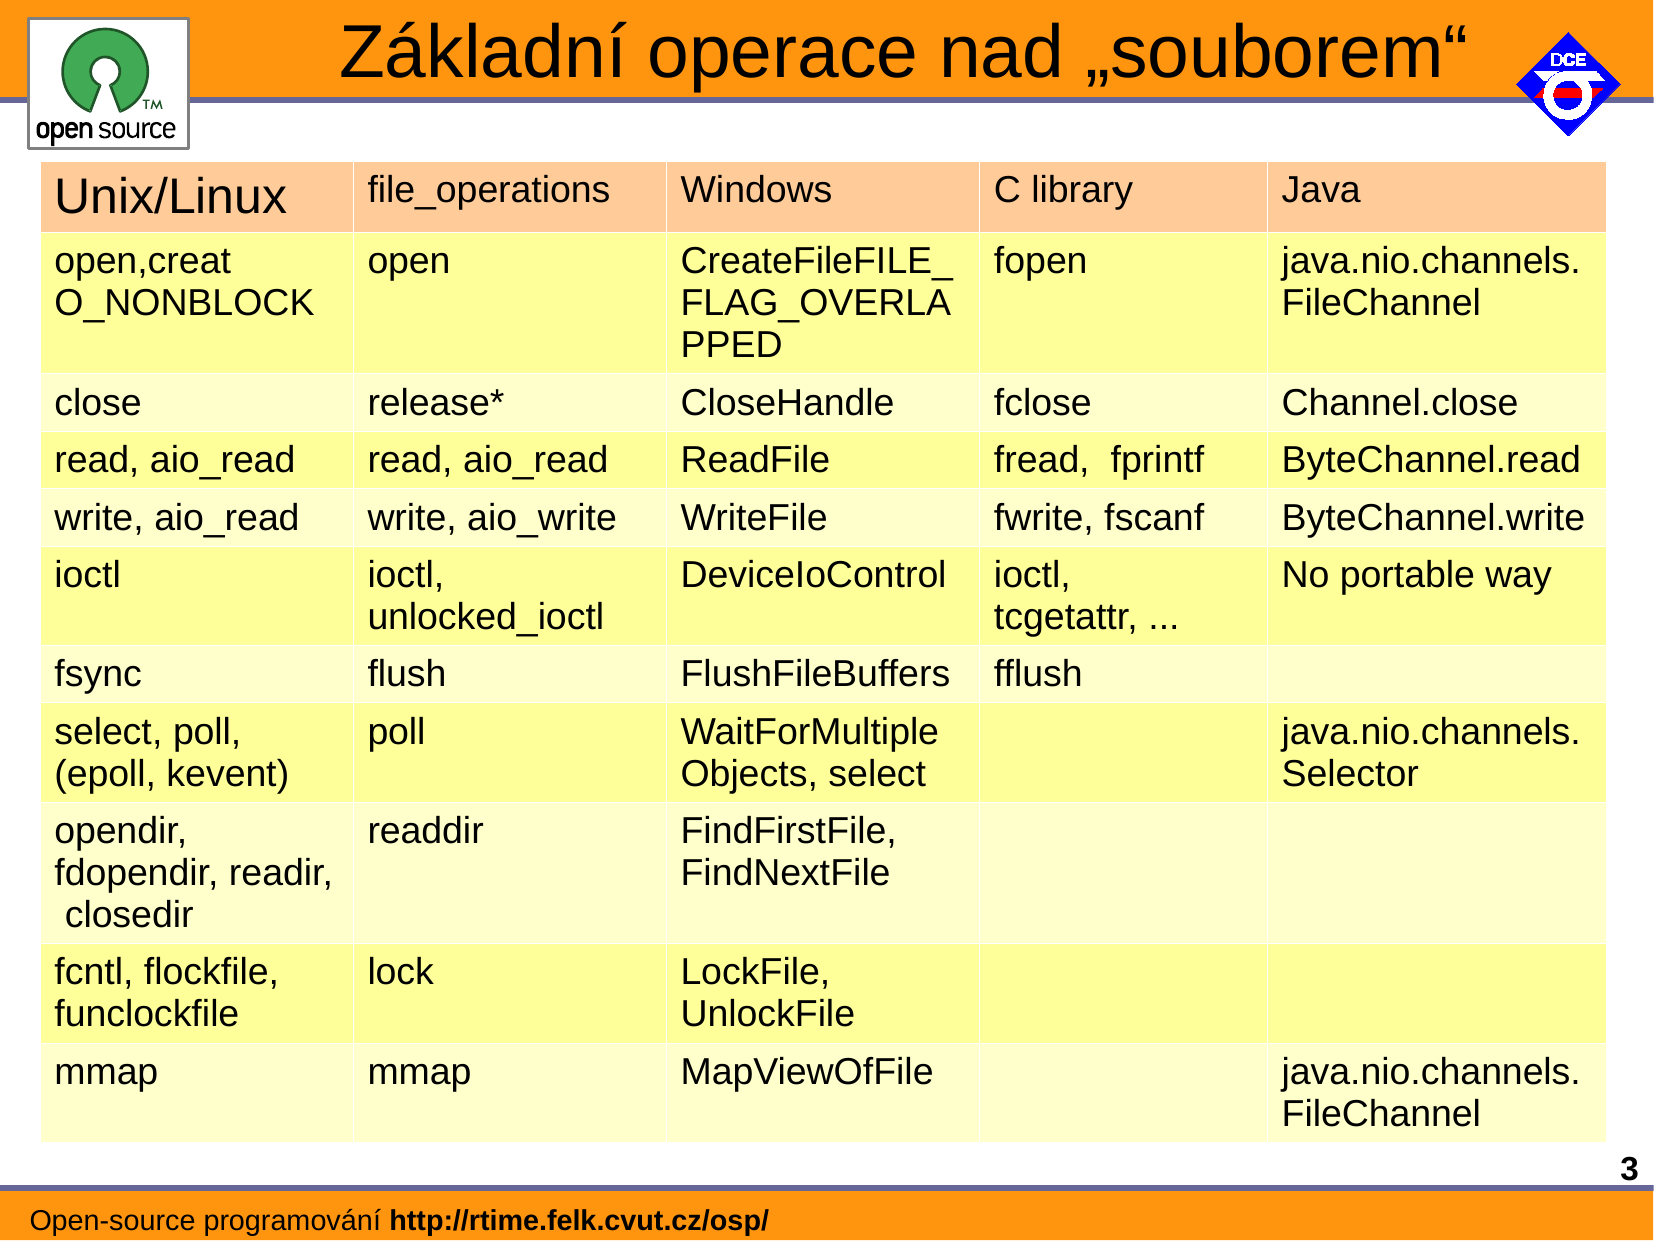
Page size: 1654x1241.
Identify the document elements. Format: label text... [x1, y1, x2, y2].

table_cell open,creat O_NONBLOCK [41, 233, 353, 373]
table_cell lock [354, 944, 666, 1043]
table_cell java.nio.channels.Selector [1268, 703, 1606, 802]
table_cell release* [354, 374, 666, 431]
table_cell [1268, 803, 1606, 943]
table_cell [980, 944, 1267, 1043]
table_cell flush [354, 646, 666, 702]
table_cell FlushFileBuffers [667, 646, 979, 702]
table_header Java [1268, 162, 1606, 232]
table_cell Channel.close [1268, 374, 1606, 431]
table_cell poll [354, 703, 666, 802]
table_cell open [354, 233, 666, 373]
table_cell MapViewOfFile [667, 1044, 979, 1142]
table_cell java.nio.channels.FileChannel [1268, 1044, 1606, 1142]
table_cell [1268, 646, 1606, 702]
table_cell write, aio_read [41, 489, 353, 546]
table_cell fflush [980, 646, 1267, 702]
table_cell read, aio_read [354, 432, 666, 488]
table_cell [980, 1044, 1267, 1142]
table_cell ByteChannel.read [1268, 432, 1606, 488]
table_header file_operations [354, 162, 666, 232]
table_cell readdir [354, 803, 666, 943]
table_cell ioctl [41, 547, 353, 645]
title Základní operace nad „souborem“ [178, 4, 1631, 98]
table_cell WaitForMultipleObjects, select [667, 703, 979, 802]
table_cell ioctl, tcgetattr, ... [980, 547, 1267, 645]
table_cell java.nio.channels.FileChannel [1268, 233, 1606, 373]
table_cell CloseHandle [667, 374, 979, 431]
table_header Unix/Linux [41, 162, 353, 232]
table_cell CreateFileFILE_FLAG_OVERLAPPED [667, 233, 979, 373]
table_cell select, poll, (epoll, kevent) [41, 703, 353, 802]
table_cell WriteFile [667, 489, 979, 546]
table_cell No portable way [1268, 547, 1606, 645]
table_cell fwrite, fscanf [980, 489, 1267, 546]
table_cell fsync [41, 646, 353, 702]
table_cell ByteChannel.write [1268, 489, 1606, 546]
table_cell [980, 803, 1267, 943]
table_cell fopen [980, 233, 1267, 373]
table_cell DeviceIoControl [667, 547, 979, 645]
table_cell read, aio_read [41, 432, 353, 488]
table_cell LockFile, UnlockFile [667, 944, 979, 1043]
table_cell opendir, fdopendir, readir, closedir [41, 803, 353, 943]
table_cell fread, fprintf [980, 432, 1267, 488]
table_cell fcntl, flockfile, funclockfile [41, 944, 353, 1043]
table_header Windows [667, 162, 979, 232]
table_cell mmap [41, 1044, 353, 1142]
table_cell ioctl, unlocked_ioctl [354, 547, 666, 645]
table_cell [1268, 944, 1606, 1043]
table_cell write, aio_write [354, 489, 666, 546]
table_cell [980, 703, 1267, 802]
table_cell FindFirstFile, FindNextFile [667, 803, 979, 943]
table_cell close [41, 374, 353, 431]
table_cell mmap [354, 1044, 666, 1142]
table_cell fclose [980, 374, 1267, 431]
table_cell ReadFile [667, 432, 979, 488]
table_header C library [980, 162, 1267, 232]
